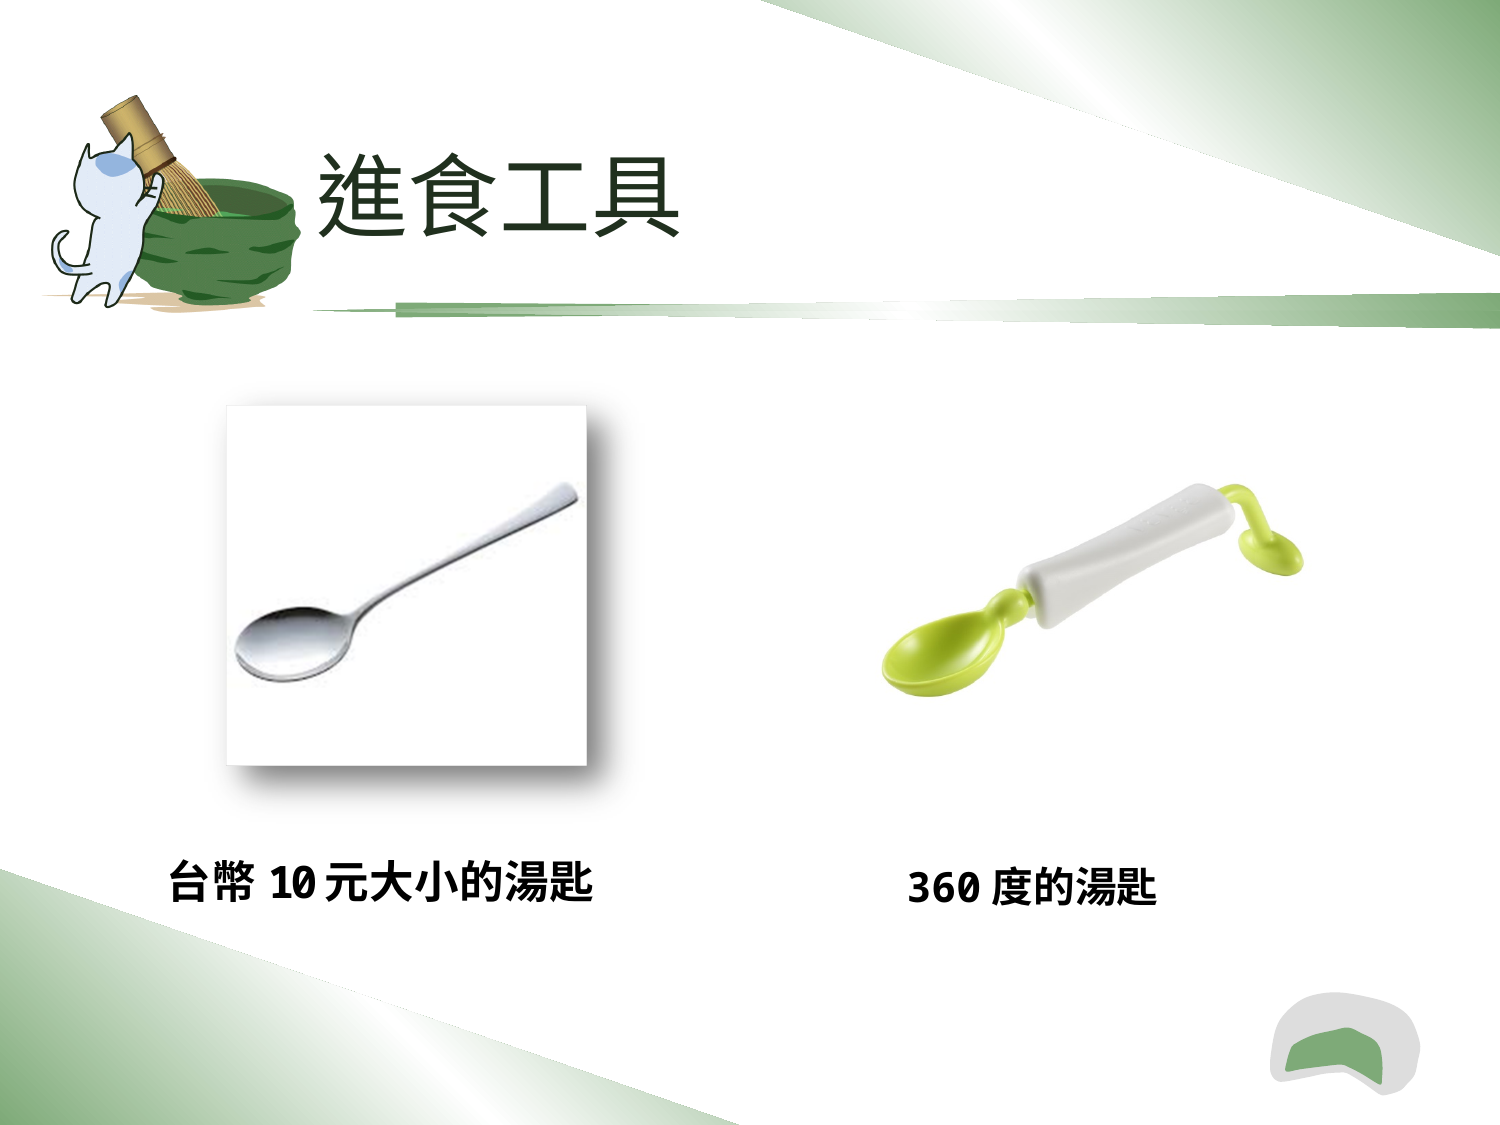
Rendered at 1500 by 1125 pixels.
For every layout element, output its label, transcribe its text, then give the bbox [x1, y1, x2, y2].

picture [166, 373, 652, 925]
text_box 360度的湯匙 [891, 852, 1306, 918]
picture [809, 420, 1388, 781]
picture [29, 90, 306, 318]
title 進食工具 [301, 99, 1388, 288]
